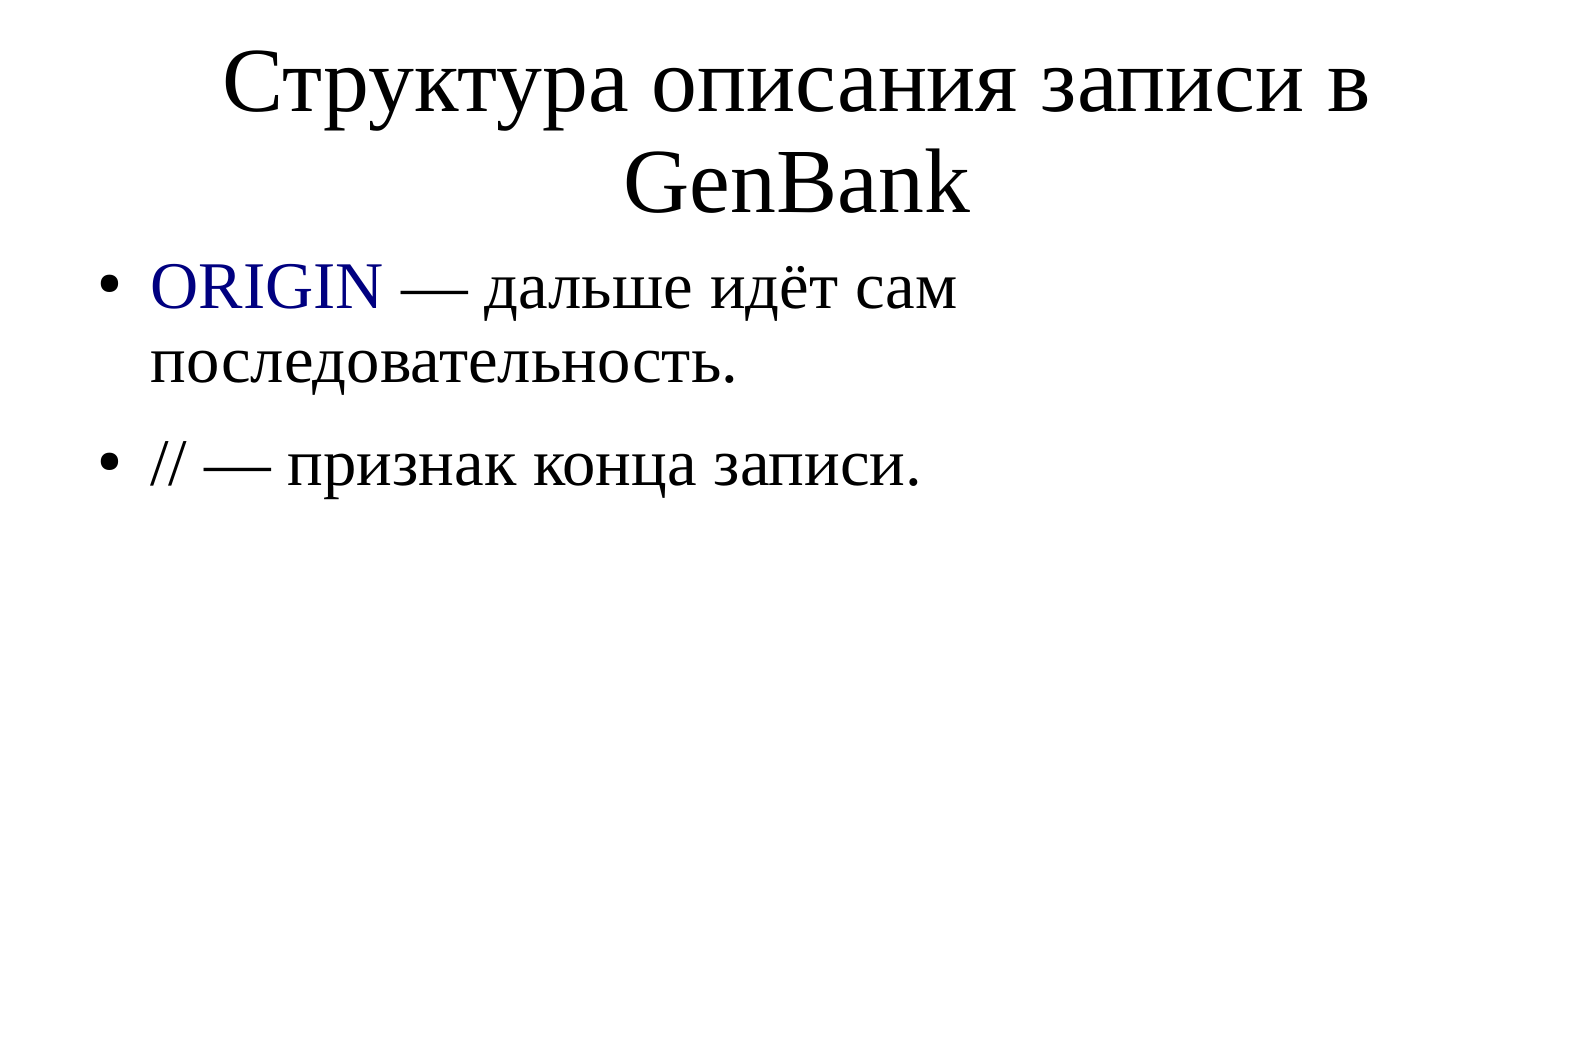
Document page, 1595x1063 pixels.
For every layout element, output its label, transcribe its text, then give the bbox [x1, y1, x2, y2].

list ORIGIN — дальше идёт сам последовательность. // — признак конца записи. [79, 248, 1515, 936]
title Структура описания записи в GenBank [79, 29, 1515, 233]
